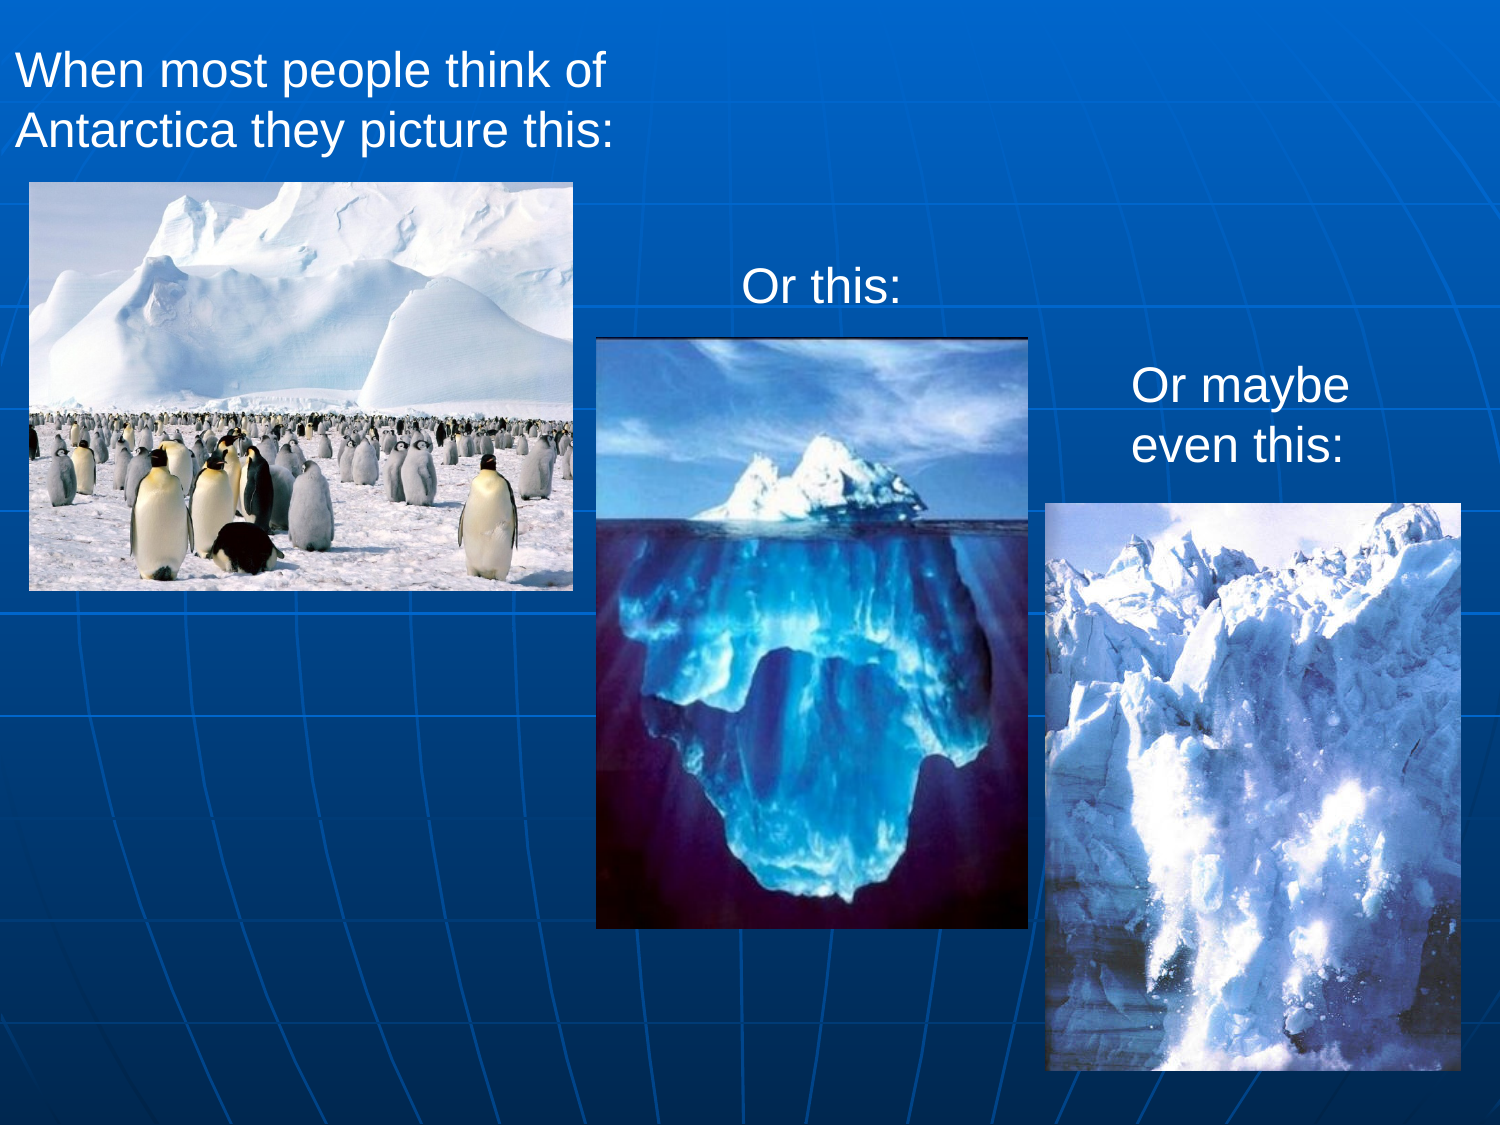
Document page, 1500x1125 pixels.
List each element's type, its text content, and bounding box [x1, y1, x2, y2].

text_box Or maybe even this: [1116, 344, 1370, 541]
text_box When most people think of Antarctica they picture this: [0, 0, 680, 226]
picture [596, 337, 1028, 929]
picture [1045, 503, 1461, 1071]
text_box Or this: [726, 245, 918, 321]
picture [29, 226, 573, 591]
